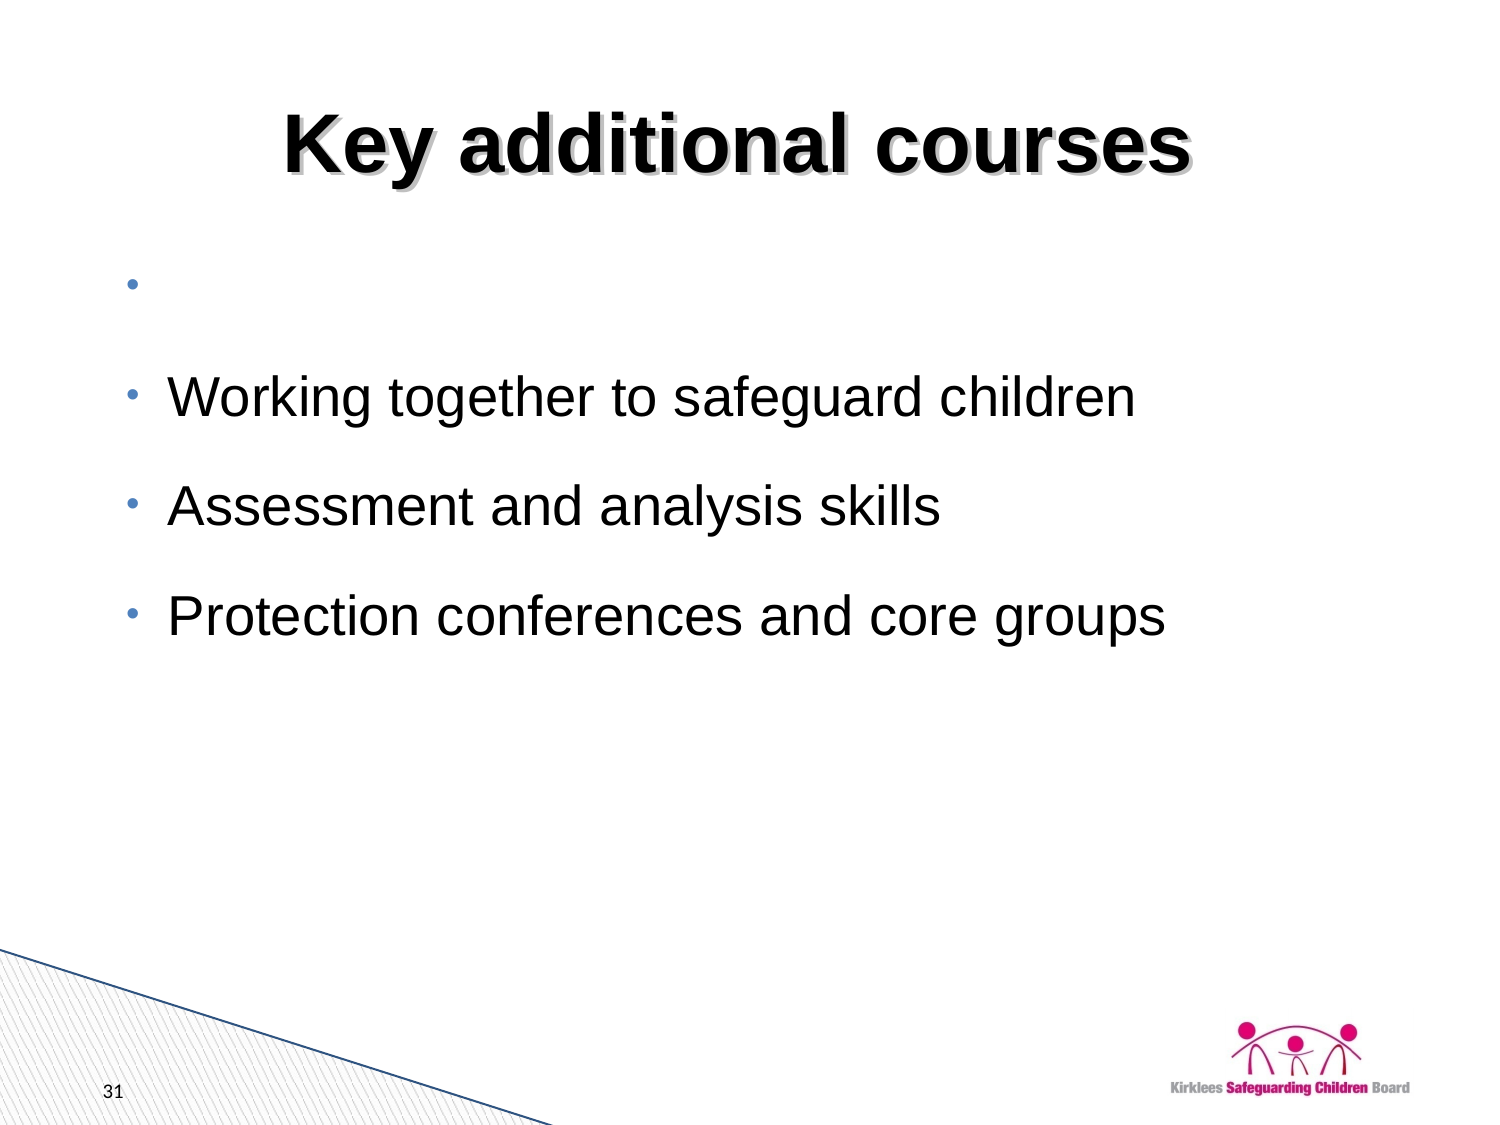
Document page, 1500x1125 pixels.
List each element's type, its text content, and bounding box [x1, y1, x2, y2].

list Working together to safeguard children Assessment and analysis skills Protection conferences and core groups [75, 243, 1426, 986]
title Key additional courses [75, 45, 1426, 233]
text_box [87, 1050, 148, 1111]
